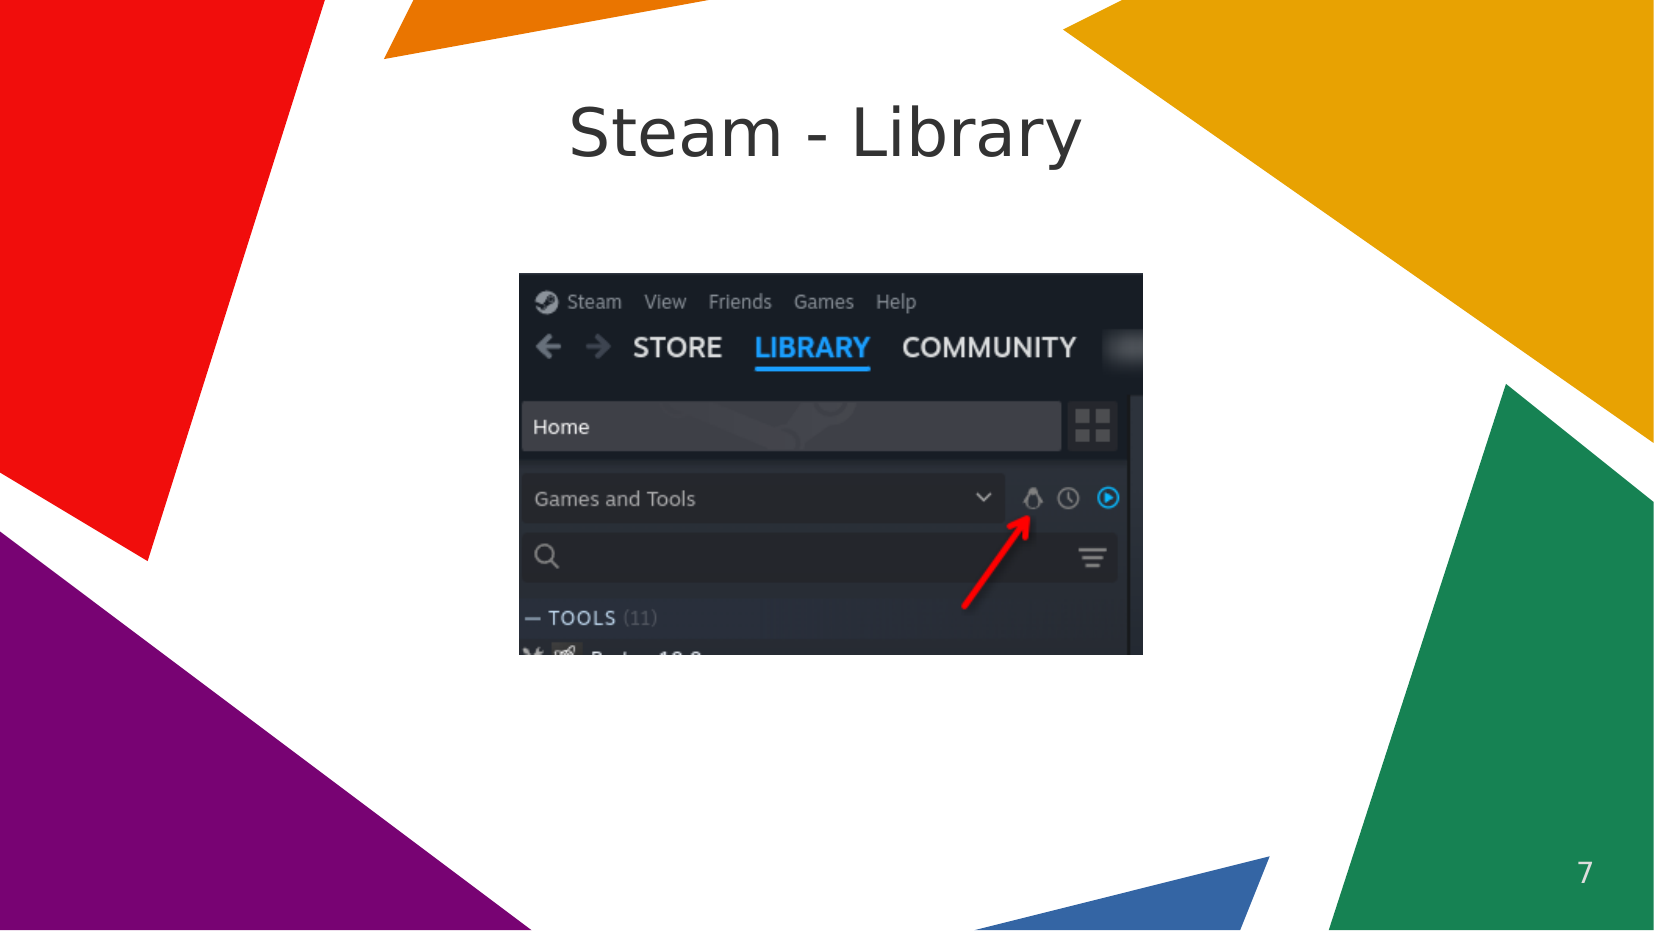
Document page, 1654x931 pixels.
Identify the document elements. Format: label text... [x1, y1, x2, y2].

picture [519, 273, 1143, 655]
title Steam - Library [295, 59, 1359, 207]
